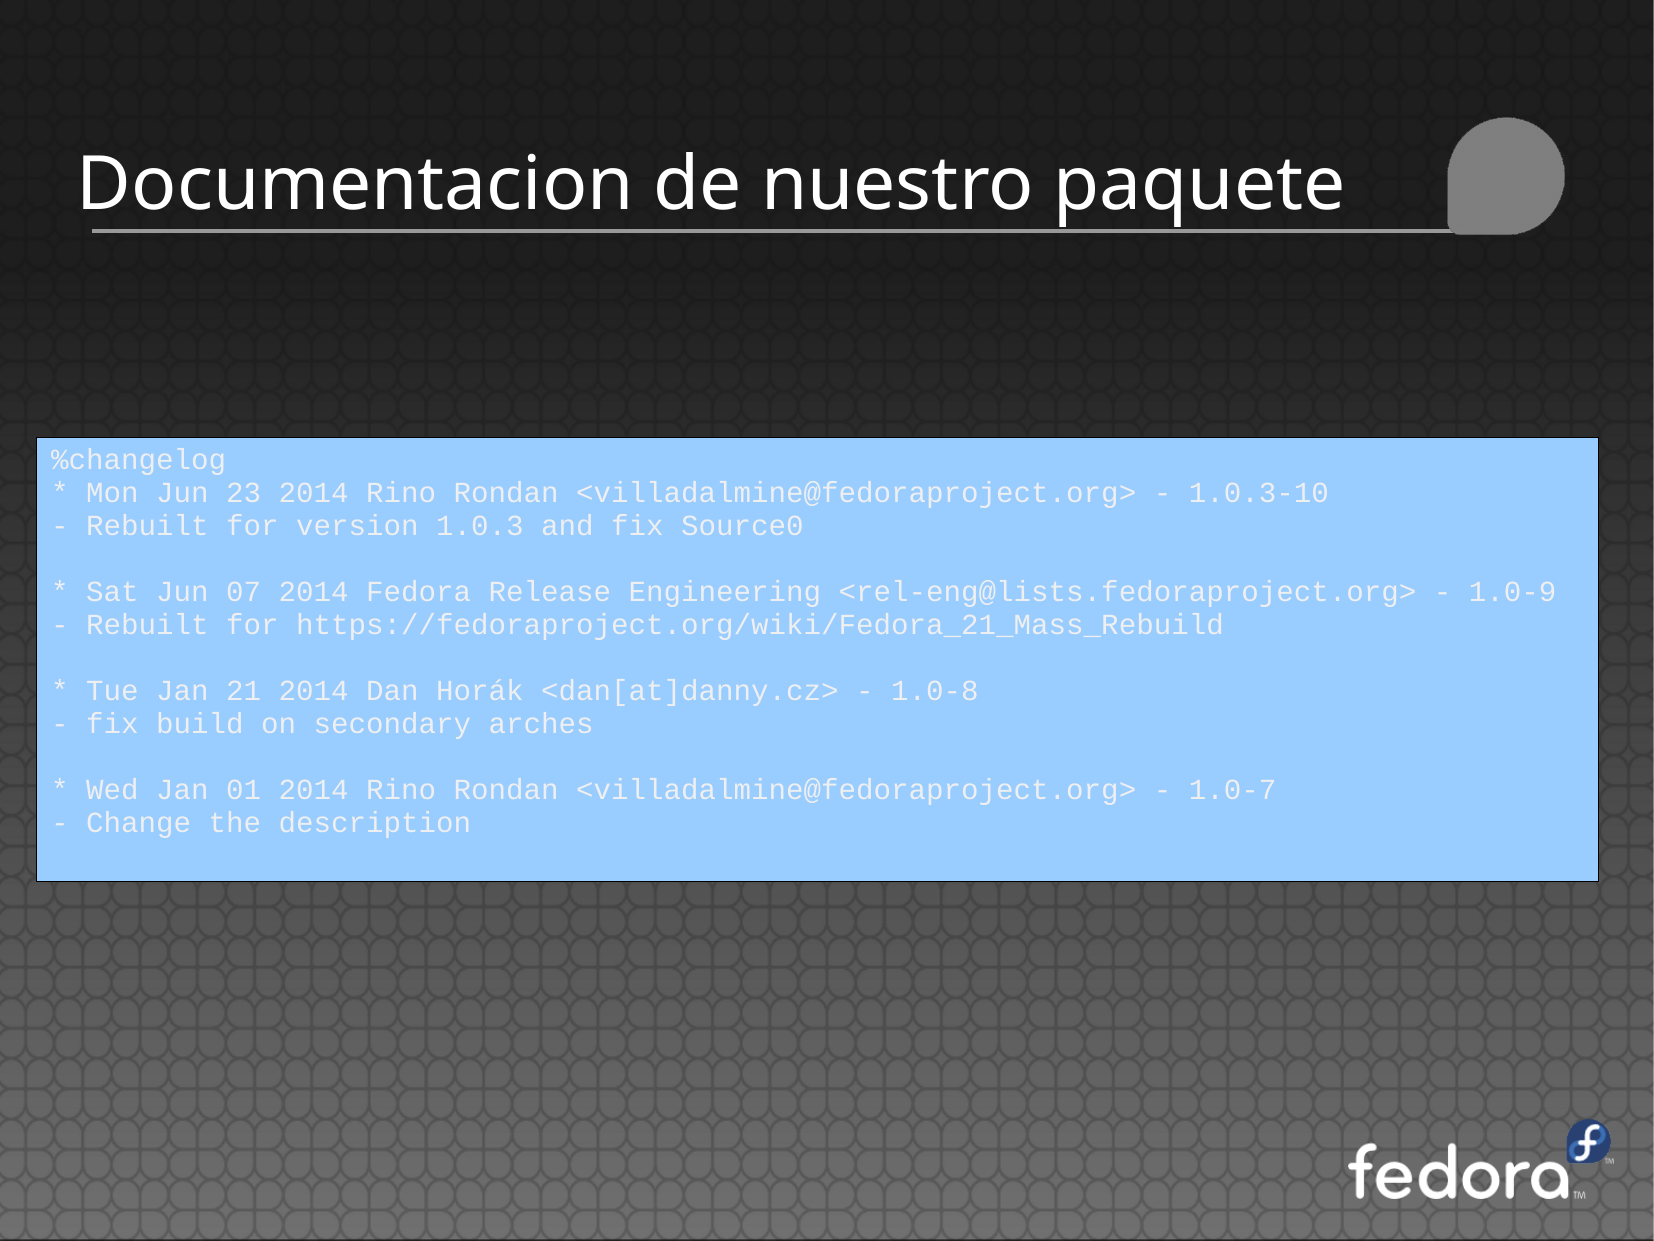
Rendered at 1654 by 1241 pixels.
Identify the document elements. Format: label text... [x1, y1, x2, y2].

text_box %changelog * Mon Jun 23 2014 Rino Rondan <villadalmine@fedoraproject.org> - 1.0.3-10 - Rebuilt for version 1.0.3 and fix Source0 * Sat Jun 07 2014 Fedora Release Engineering <rel-eng@lists.fedoraproject.org> - 1.0-9 - Rebuilt for https://fedoraproject.org/wiki/Fedora_21_Mass_Rebuild * Tue Jan 21 2014 Dan Horák <dan[at]danny.cz> - 1.0-8 - fix build on secondary arches * Wed Jan 01 2014 Rino Rondan <villadalmine@fedoraproject.org> - 1.0-7 - Change the description [36, 437, 1599, 882]
picture [0, 0, 1654, 1241]
title Documentacion de nuestro paquete [76, 112, 1566, 249]
